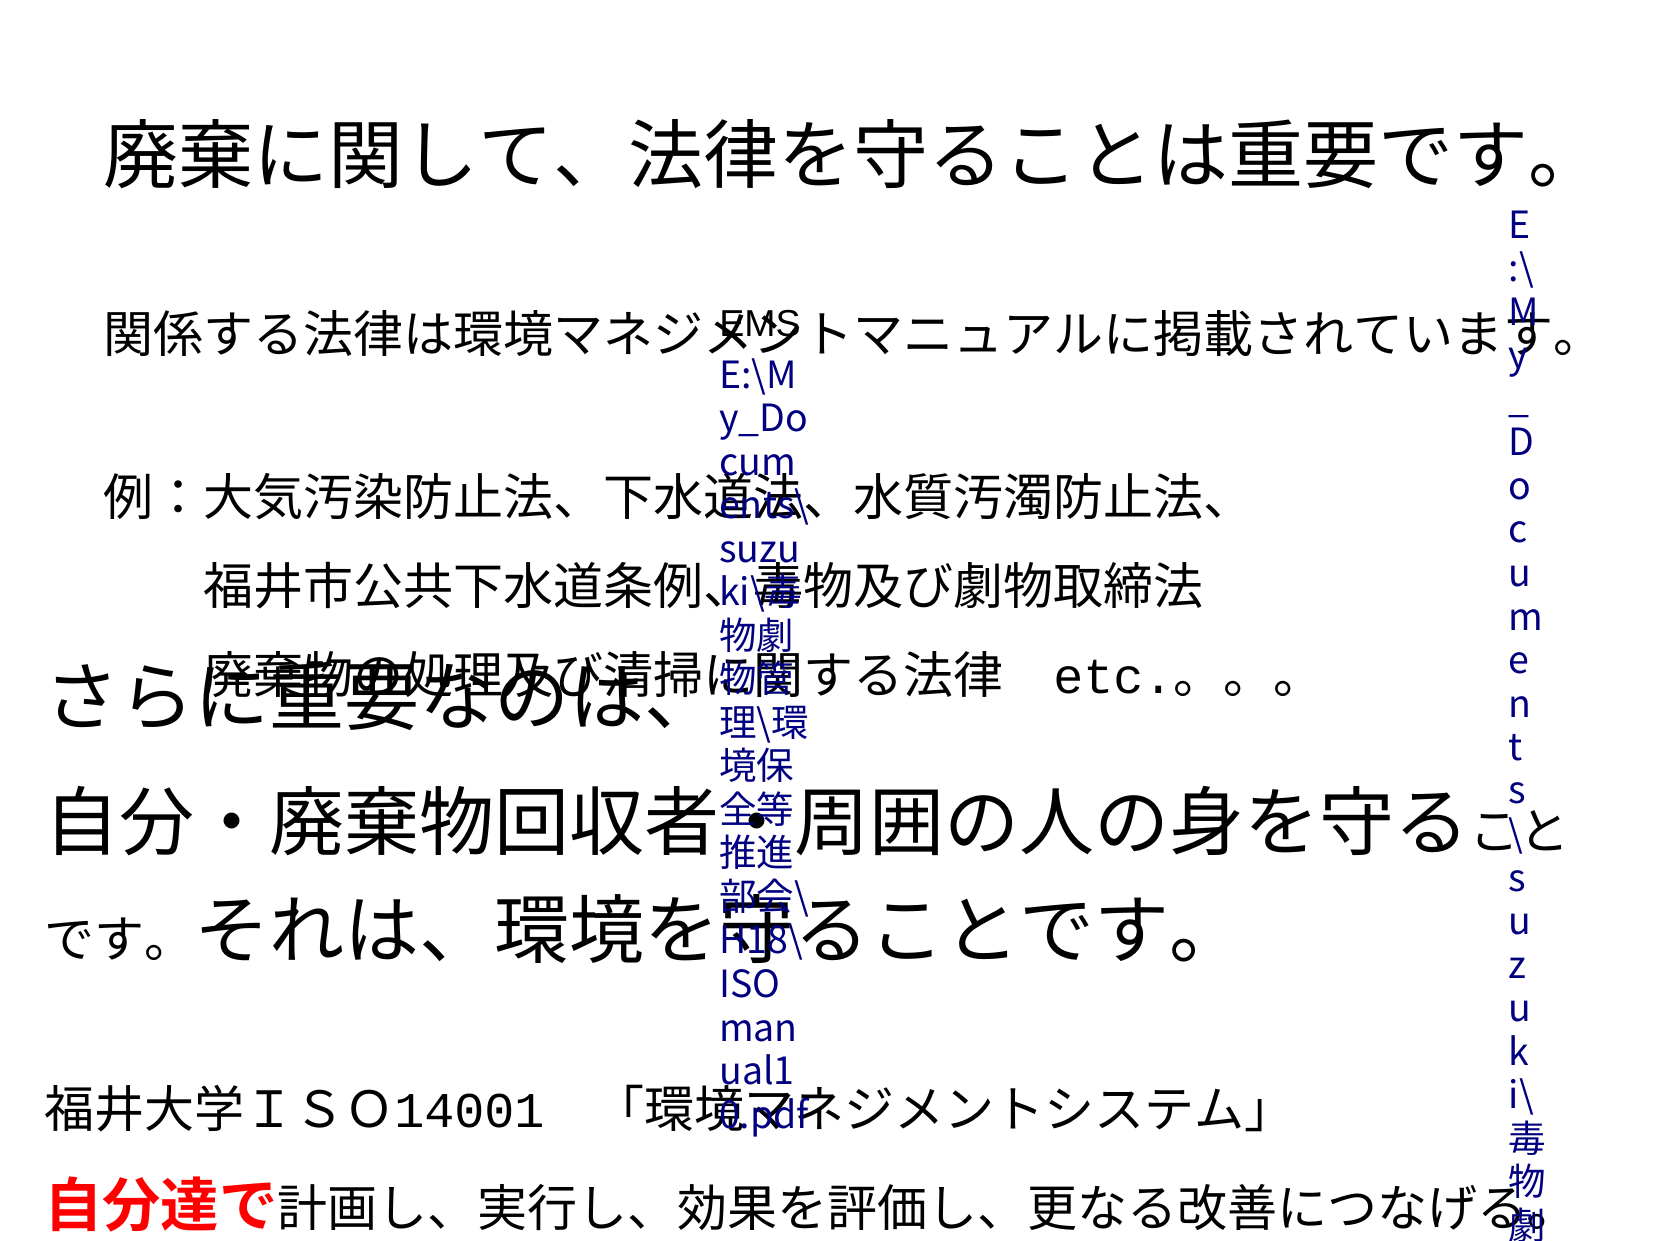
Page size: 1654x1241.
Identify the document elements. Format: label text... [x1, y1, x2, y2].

text_box EMSE:\My_Documents\suzuki\毒物劇物管理\環境保全等推進部会\H18\ISOmanual10.pdf [704, 295, 827, 390]
text_box E:\My_Documents\suzuki\毒物劇物管理\環境保全等推進部会\H18\産業廃棄物とは.pdf [1494, 187, 1554, 253]
text_box さらに重要なのは、 自分・廃棄物回収者・周囲の人の身を守ることです。それは、環境を守ることです。 福井大学ＩＳＯ14001 「環境マネジメントシステム」 自分達で計画し、実行し、効果を評価し、更なる改善につなげる。 [29, 629, 1625, 1102]
text_box 廃棄に関して、法律を守ることは重要です。 関係する法律は環境マネジメントマニュアルに掲載されています。 例：大気汚染防止法、下水道法、水質汚濁防止法、 福井市公共下水道条例、毒物及び劇物取締法 廃棄物の処理及び清掃に関する法律 etc.。。。 [88, 88, 1625, 591]
